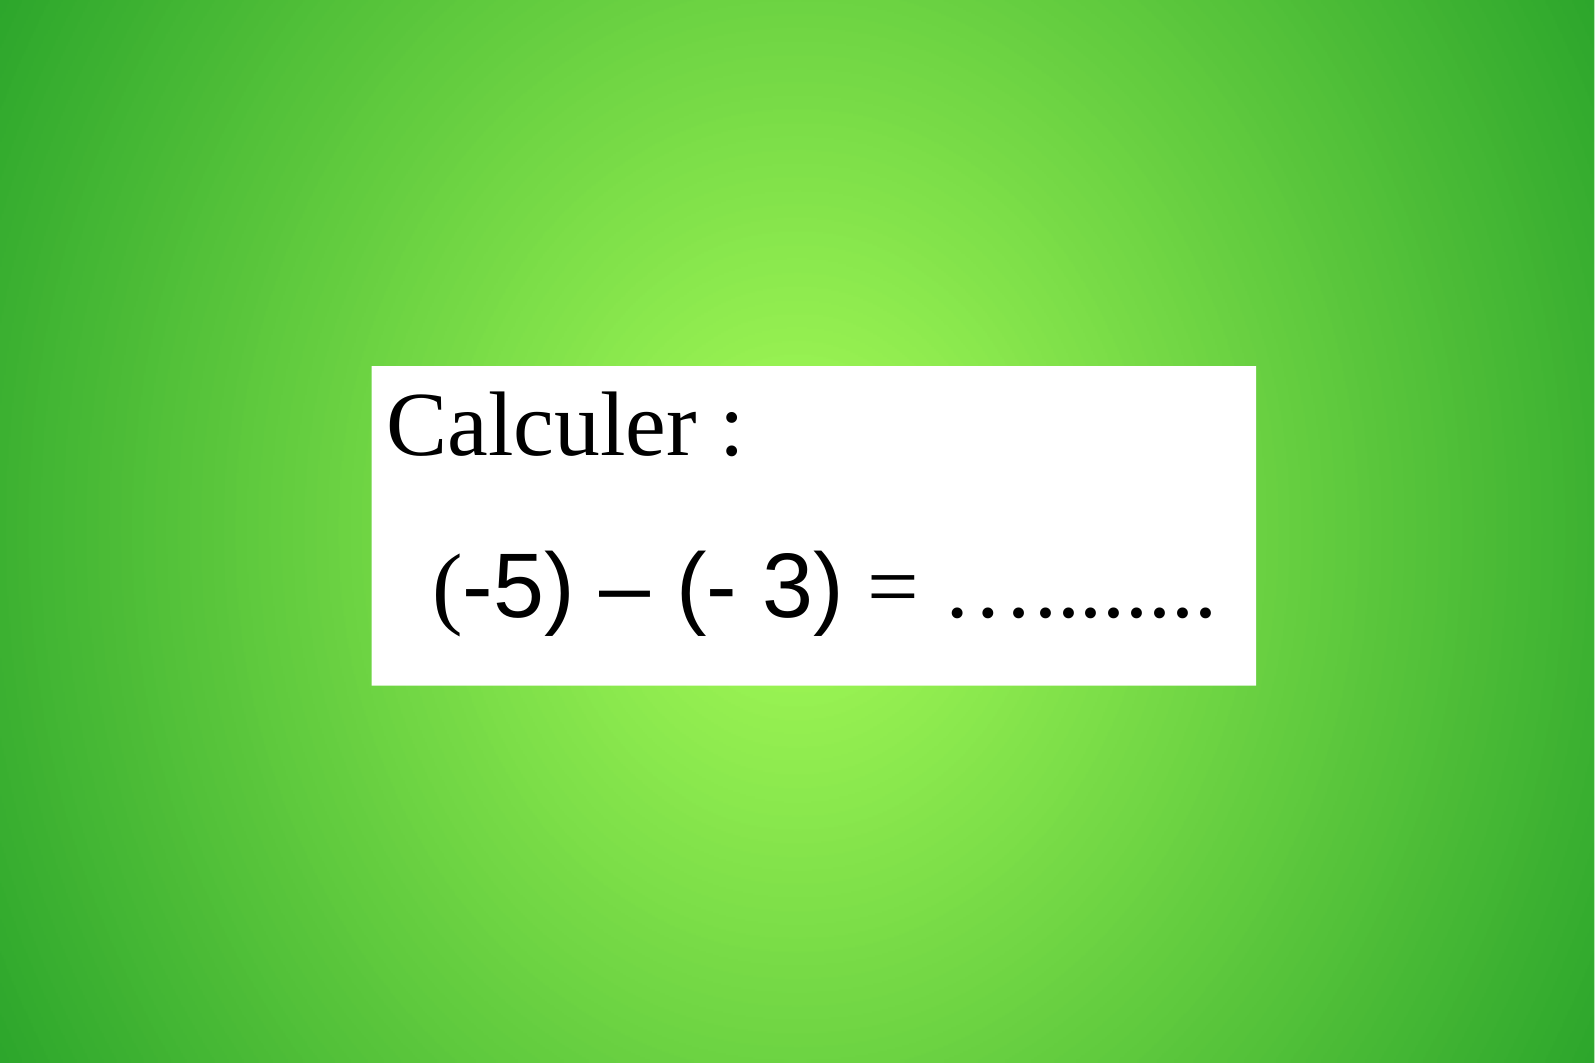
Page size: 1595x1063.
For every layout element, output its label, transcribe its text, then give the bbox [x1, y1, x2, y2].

picture [0, 0, 1595, 1063]
text_box Calculer : (-5) – (- 3) = …........ [371, 366, 1257, 686]
